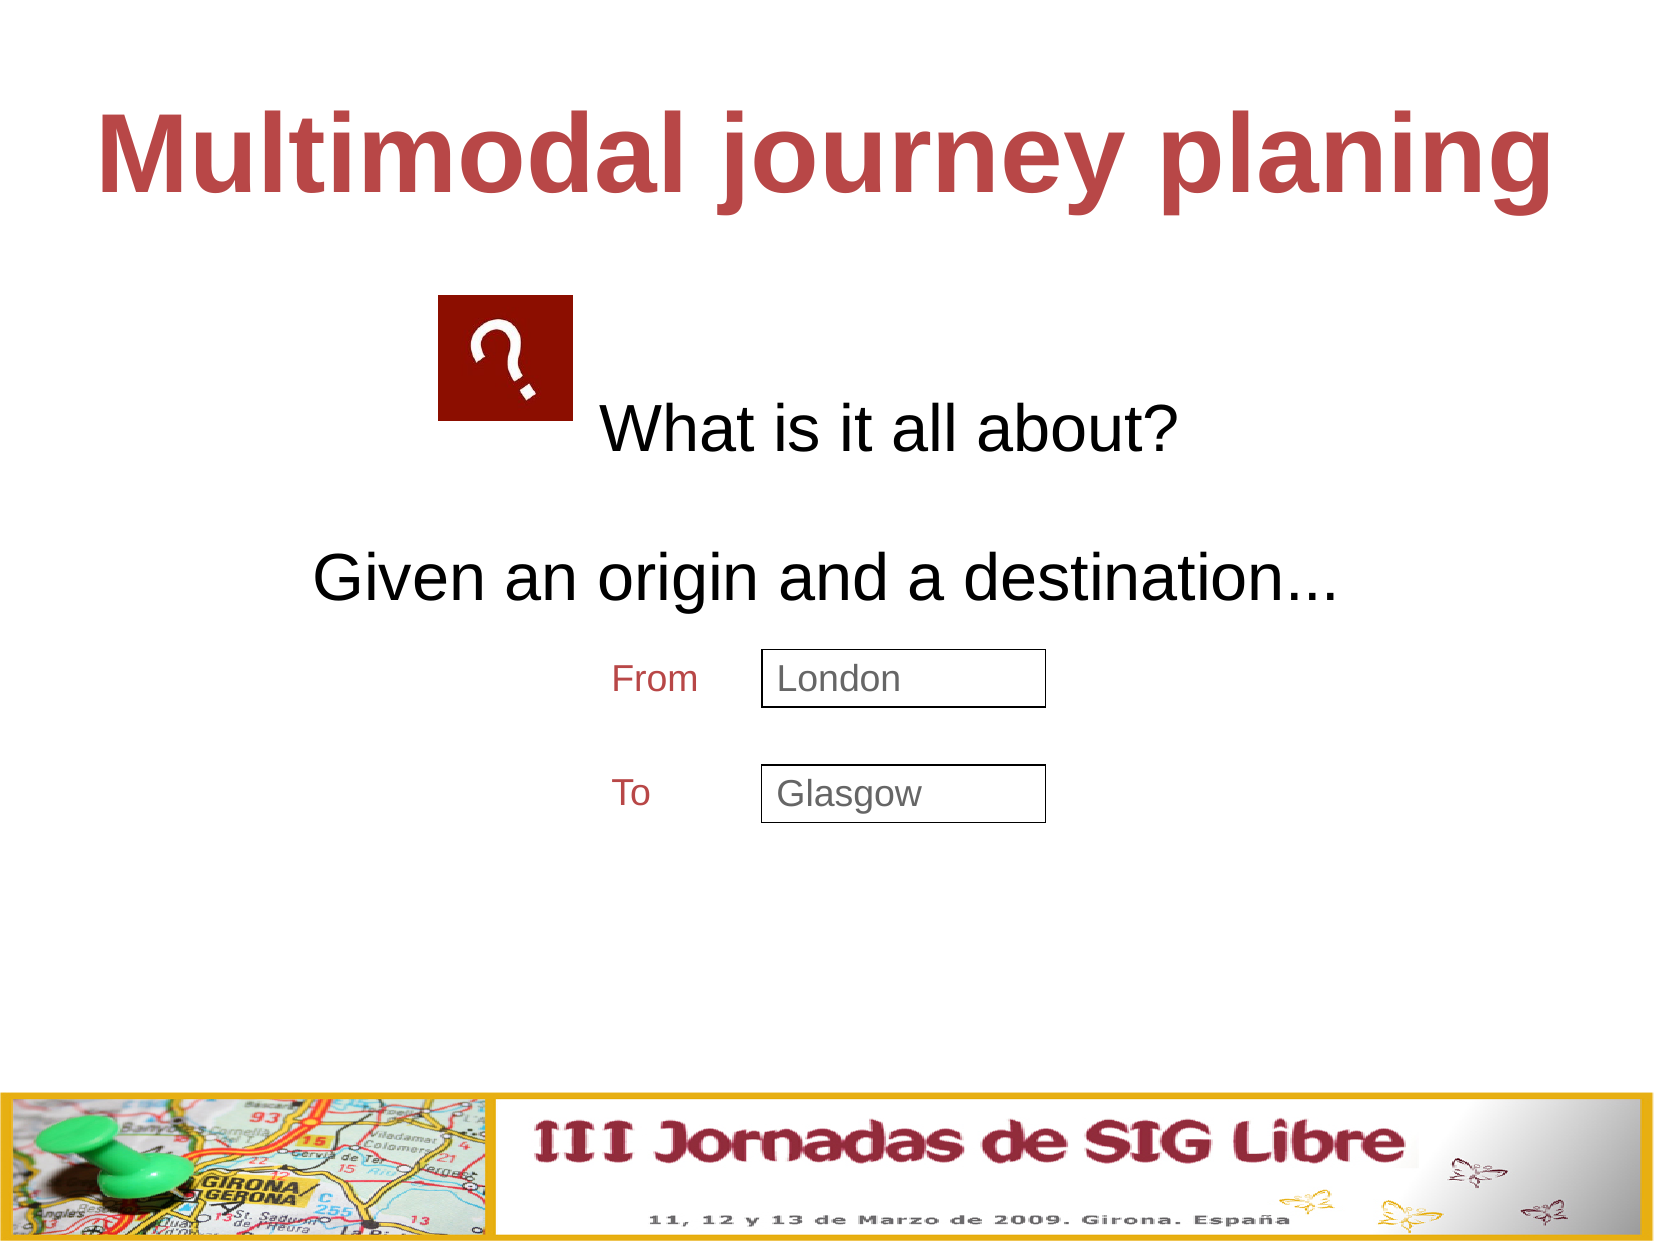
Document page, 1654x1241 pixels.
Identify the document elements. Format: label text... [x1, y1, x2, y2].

text_box London [761, 649, 1046, 708]
picture [0, 1092, 1654, 1241]
text_box From [596, 649, 761, 708]
subtitle What is it all about? Given an origin and a destination... [82, 242, 1571, 1062]
picture [438, 295, 573, 421]
text_box Glasgow [761, 765, 1046, 823]
title Multimodal journey planing [82, 49, 1571, 242]
text_box To [596, 764, 762, 822]
